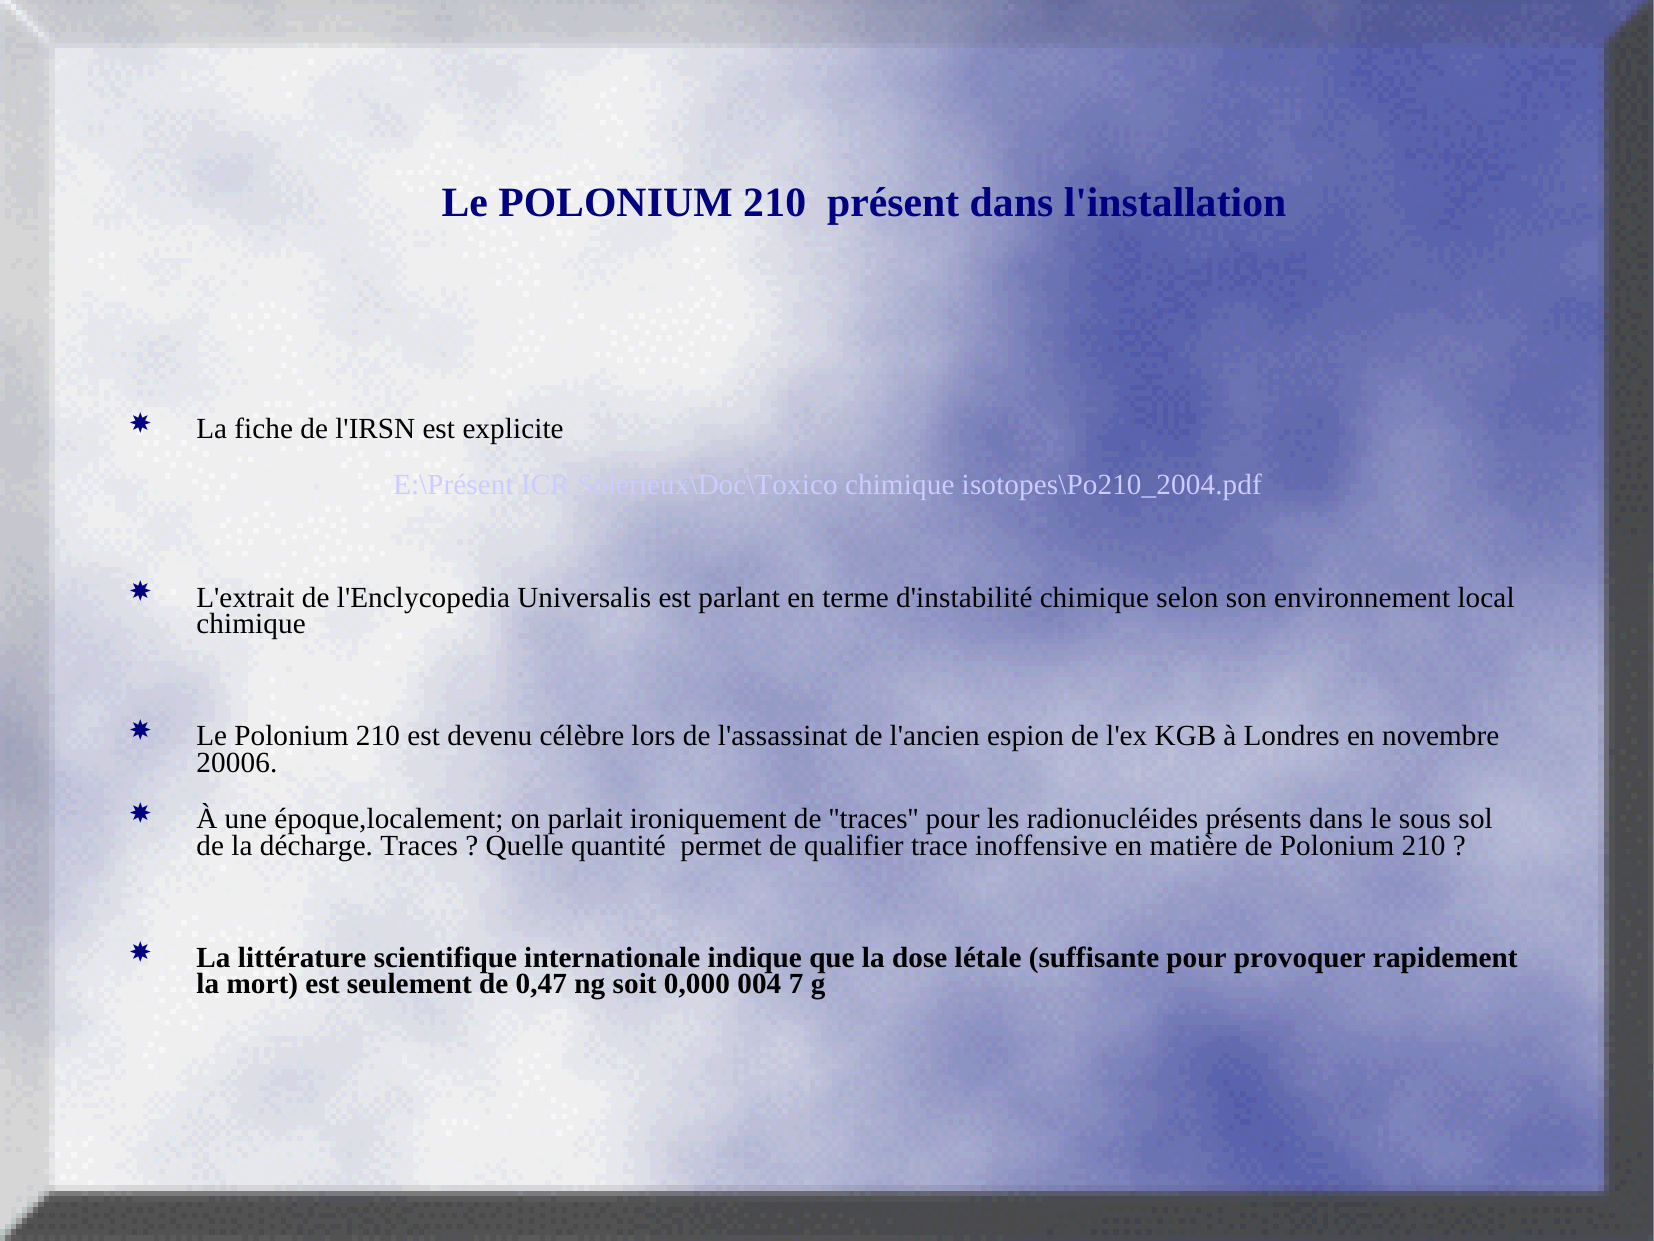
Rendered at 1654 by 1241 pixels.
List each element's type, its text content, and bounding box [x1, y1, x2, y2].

title Le POLONIUM 210 présent dans l'installation [201, 105, 1539, 306]
list La fiche de l'IRSN est explicite E:\Présent ICR Solerieux\Doc\Toxico chimique isotopes\Po210_2004.pdf L'extrait de l'Enclycopedia Universalis est parlant en terme d'instabilité chimique selon son environnement local chimique Le Polonium 210 est devenu célèbre lors de l'assassinat de l'ancien espion de l'ex KGB à Londres en novembre 20006. À une époque,localement; on parlait ironiquement de ''traces'' pour les radionucléides présents dans le sous sol de la décharge. Traces ? Quelle quantité permet de qualifier trace inoffensive en matière de Polonium 210 ? La littérature scientifique internationale indique que la dose létale (suffisante pour provoquer rapidement la mort) est seulement de 0,47 ng soit 0,000 004 7 g [121, 417, 1530, 1104]
picture [0, 0, 1654, 1241]
